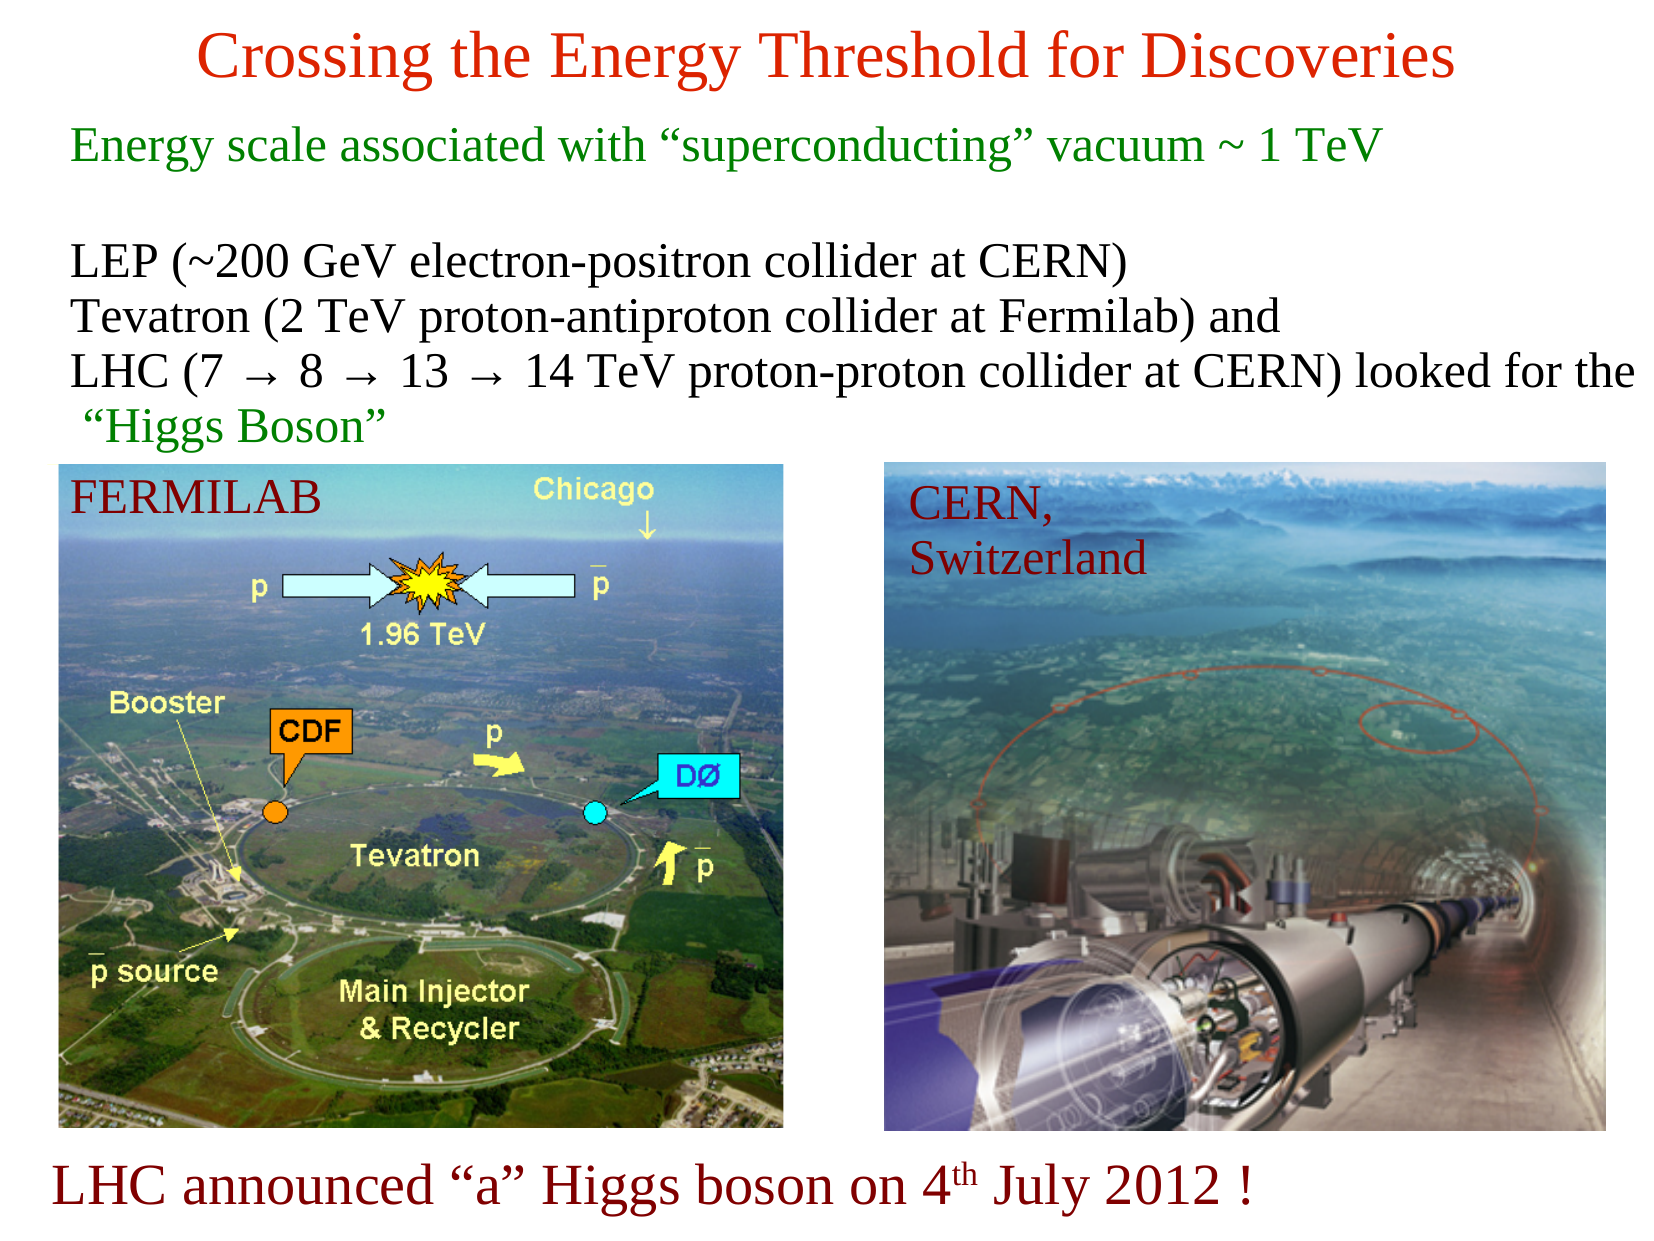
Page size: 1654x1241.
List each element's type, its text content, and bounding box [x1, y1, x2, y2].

title Crossing the Energy Threshold for Discoveries [121, 0, 1534, 117]
picture [47, 464, 784, 1128]
text_box CERN, Switzerland [908, 474, 1175, 595]
text_box FERMILAB [69, 468, 336, 525]
picture [884, 462, 1606, 1131]
text_box Energy scale associated with “superconducting” vacuum ~ 1 TeV LEP (~200 GeV electron-positron collider at CERN) Tevatron (2 TeV proton-antiproton collider at Fermilab) and LHC (7 → 8 → 13 → 14 TeV proton-proton collider at CERN) looked for the “Higgs Boson” [70, 117, 1636, 454]
text_box LHC announced “a” Higgs boson on 4th July 2012 ! [51, 1152, 1480, 1223]
